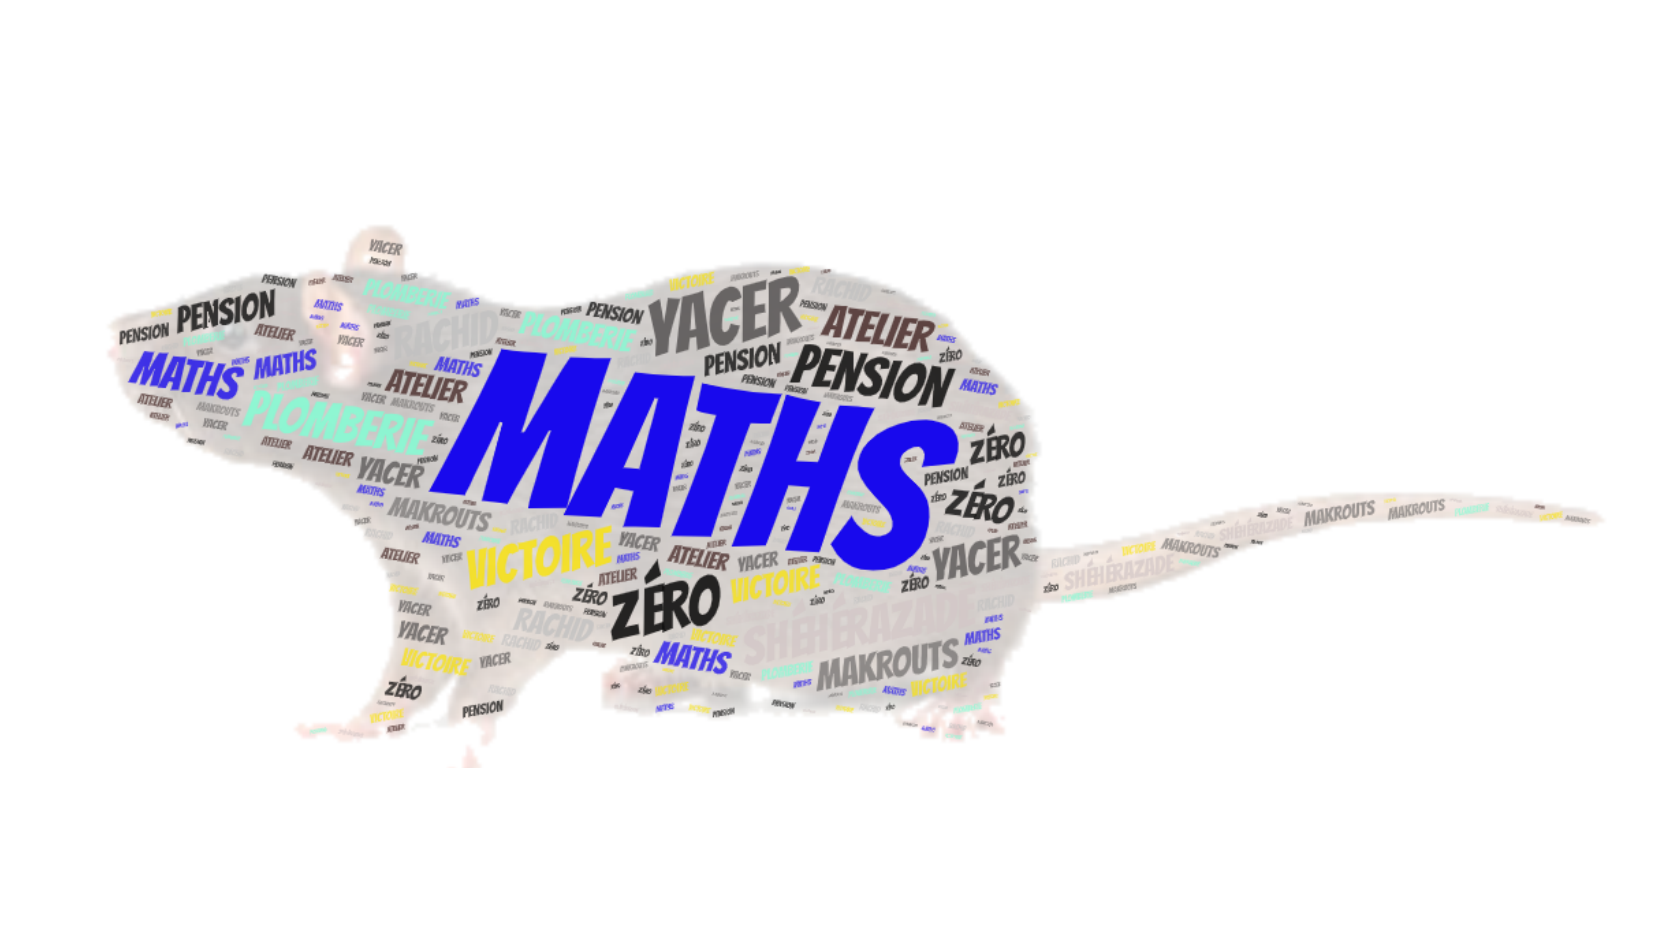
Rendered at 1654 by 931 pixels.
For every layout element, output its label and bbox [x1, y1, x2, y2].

picture [74, 224, 1630, 768]
